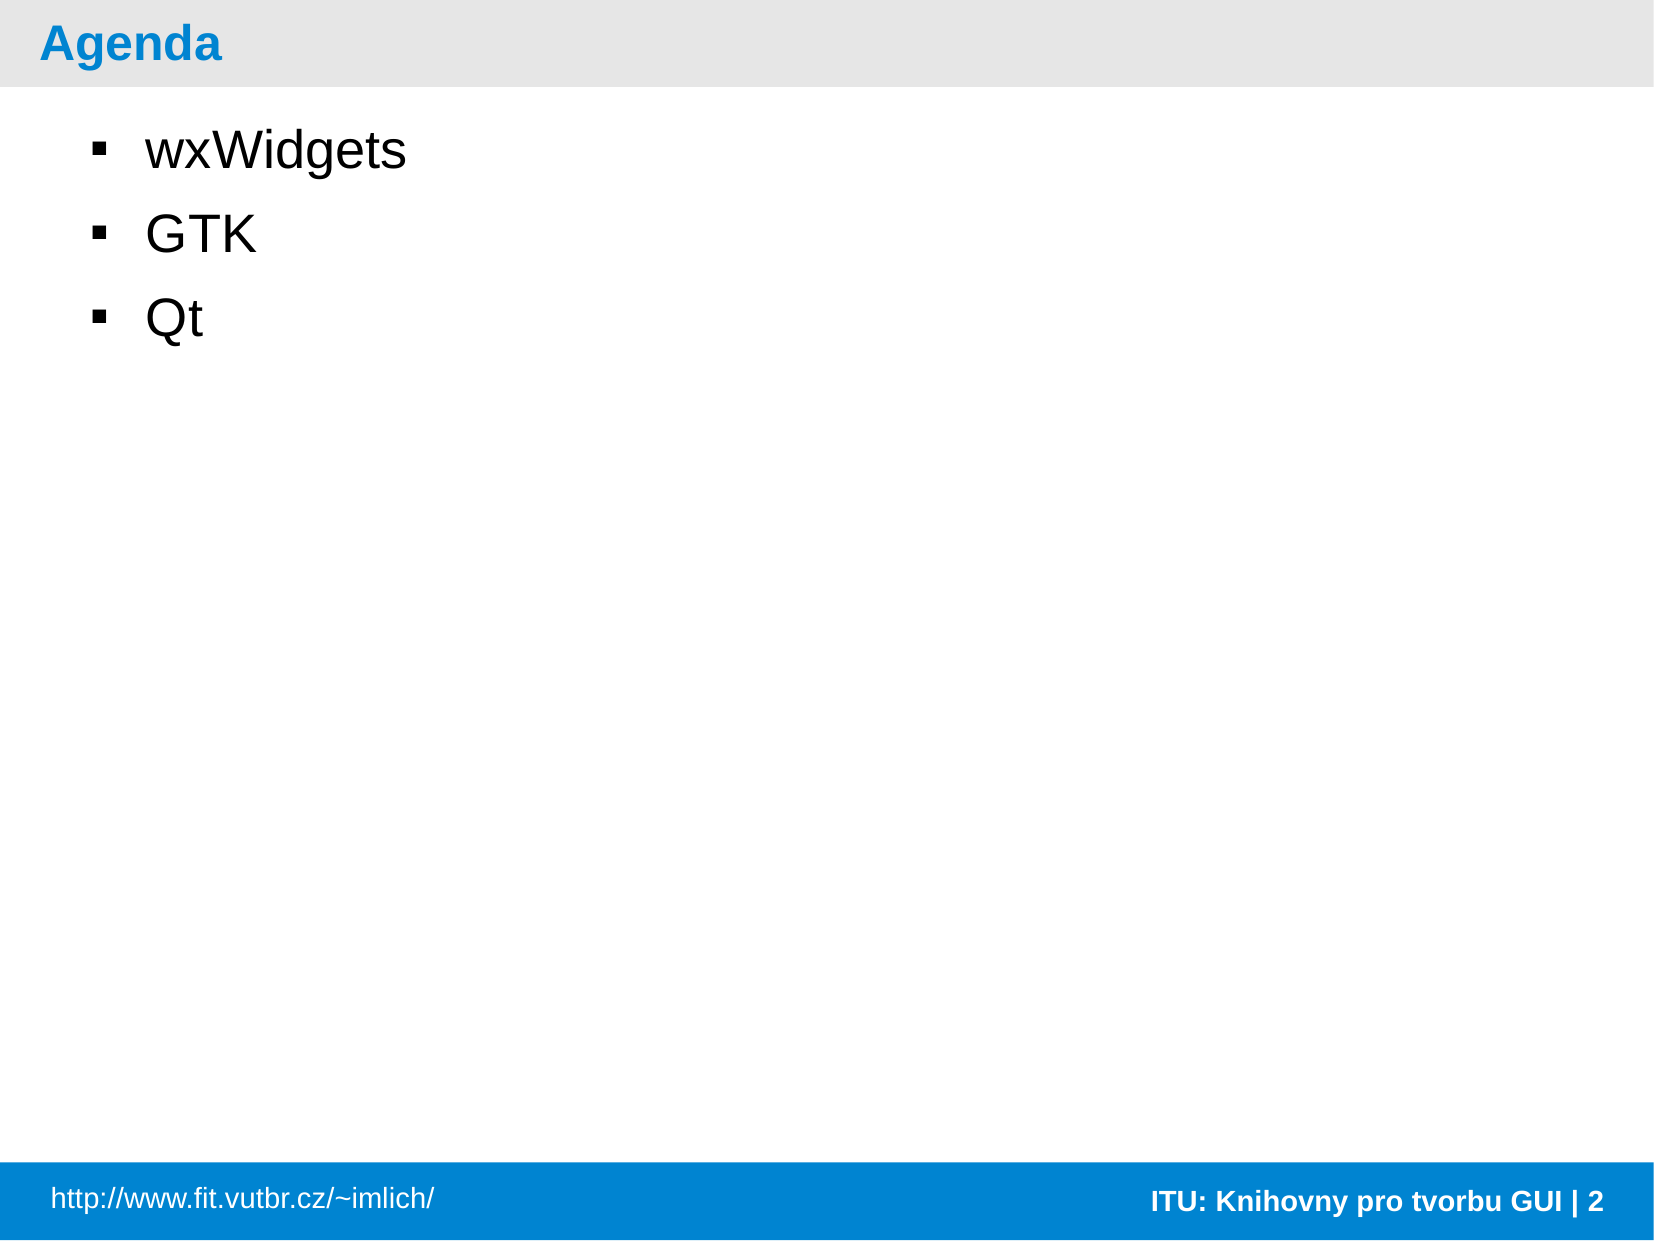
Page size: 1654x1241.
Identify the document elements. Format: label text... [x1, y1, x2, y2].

list wxWidgets GTK Qt [75, 119, 1564, 1126]
title Agenda [39, 5, 1615, 81]
